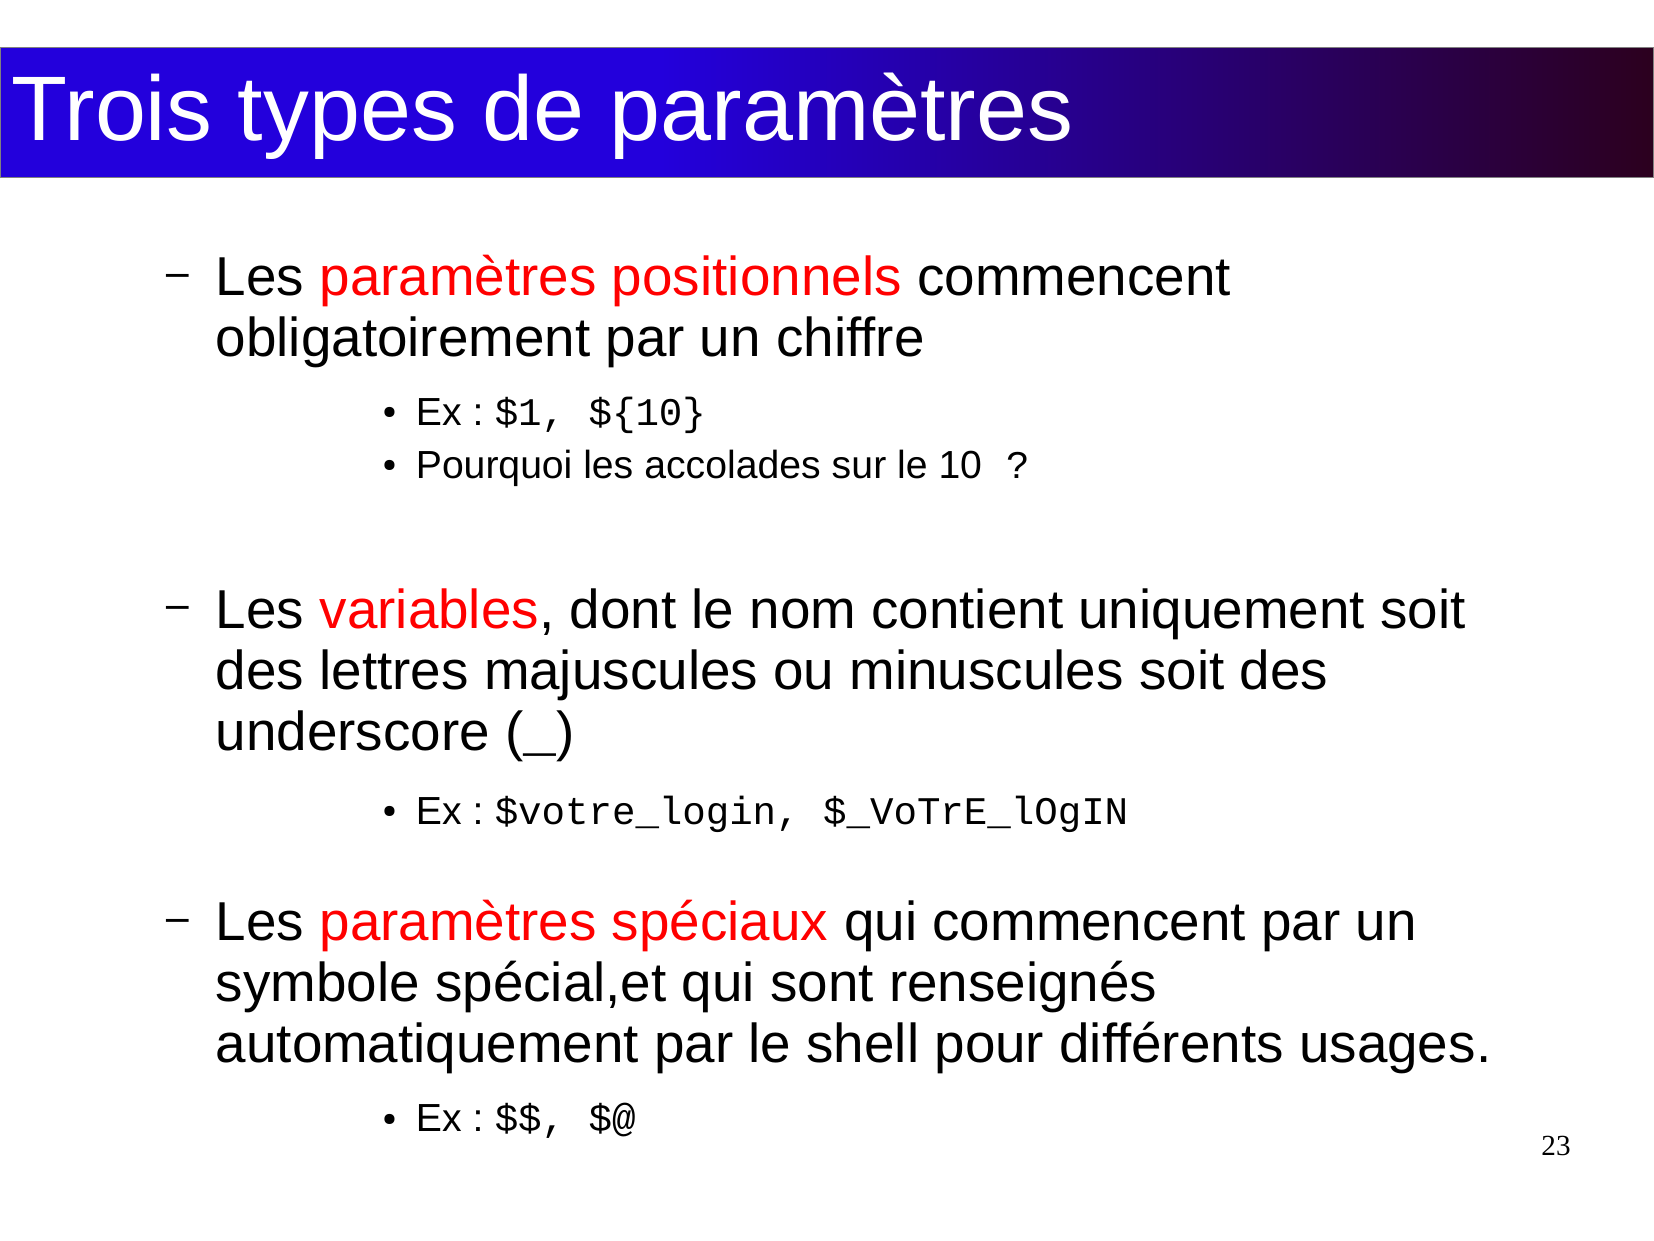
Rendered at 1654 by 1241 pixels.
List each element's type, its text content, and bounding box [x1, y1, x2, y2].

title Trois types de paramètres [11, 5, 1642, 213]
list Les paramètres positionnels commencent obligatoirement par un chiffre Ex : $1, ${10} Pourquoi les accolades sur le 10 ? Les variables, dont le nom contient uniquement soit des lettres majuscules ou minuscules soit des underscore (_) Ex : $votre_login, $_VoTrE_lOgIN Les paramètres spéciaux qui commencent par un symbole spécial,et qui sont renseignés automatiquement par le shell pour différents usages. Ex : $$, $@ [82, 195, 1538, 1158]
